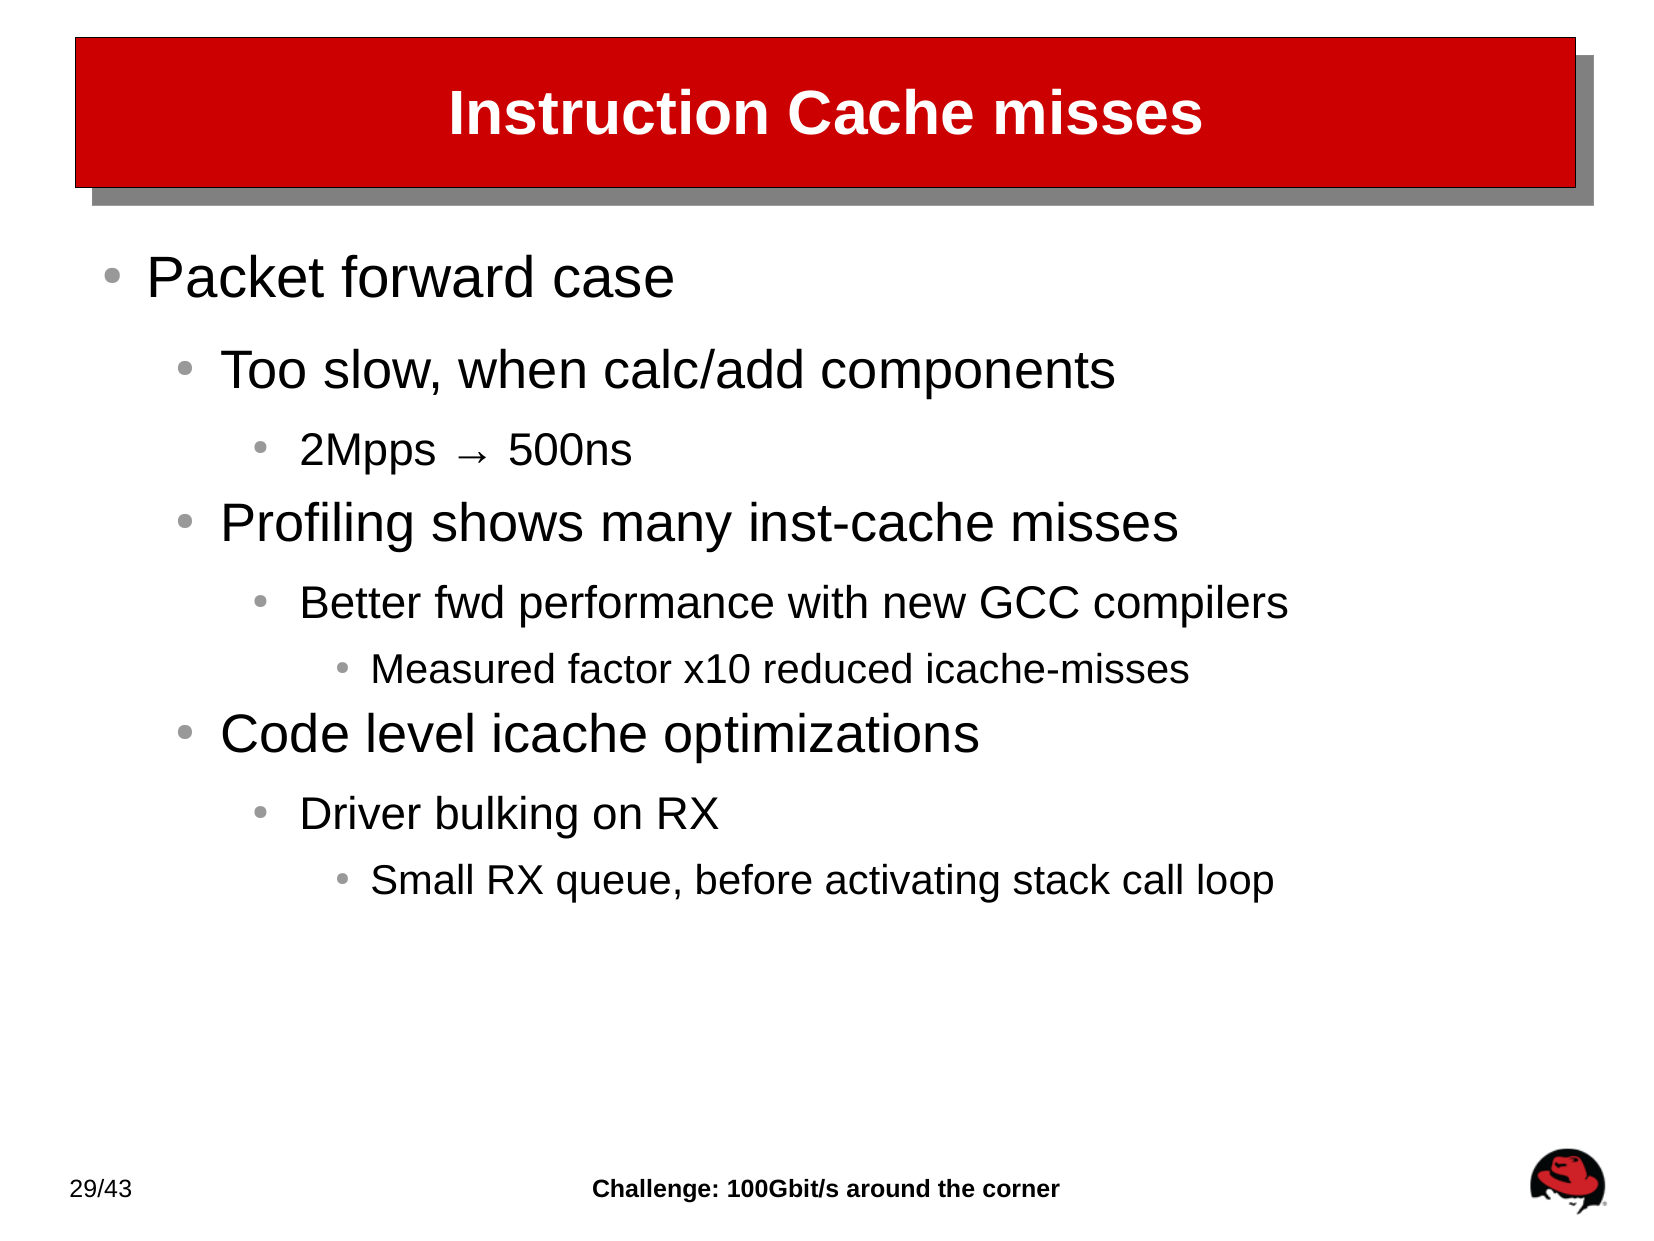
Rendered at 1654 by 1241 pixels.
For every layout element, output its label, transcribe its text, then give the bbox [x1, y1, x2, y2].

list Packet forward case Too slow, when calc/add components 2Mpps → 500ns Profiling shows many inst-cache misses Better fwd performance with new GCC compilers Measured factor x10 reduced icache-misses Code level icache optimizations Driver bulking on RX Small RX queue, before activating stack call loop [86, 244, 1576, 1039]
picture [1529, 1146, 1613, 1224]
title Instruction Cache misses [82, 37, 1571, 188]
